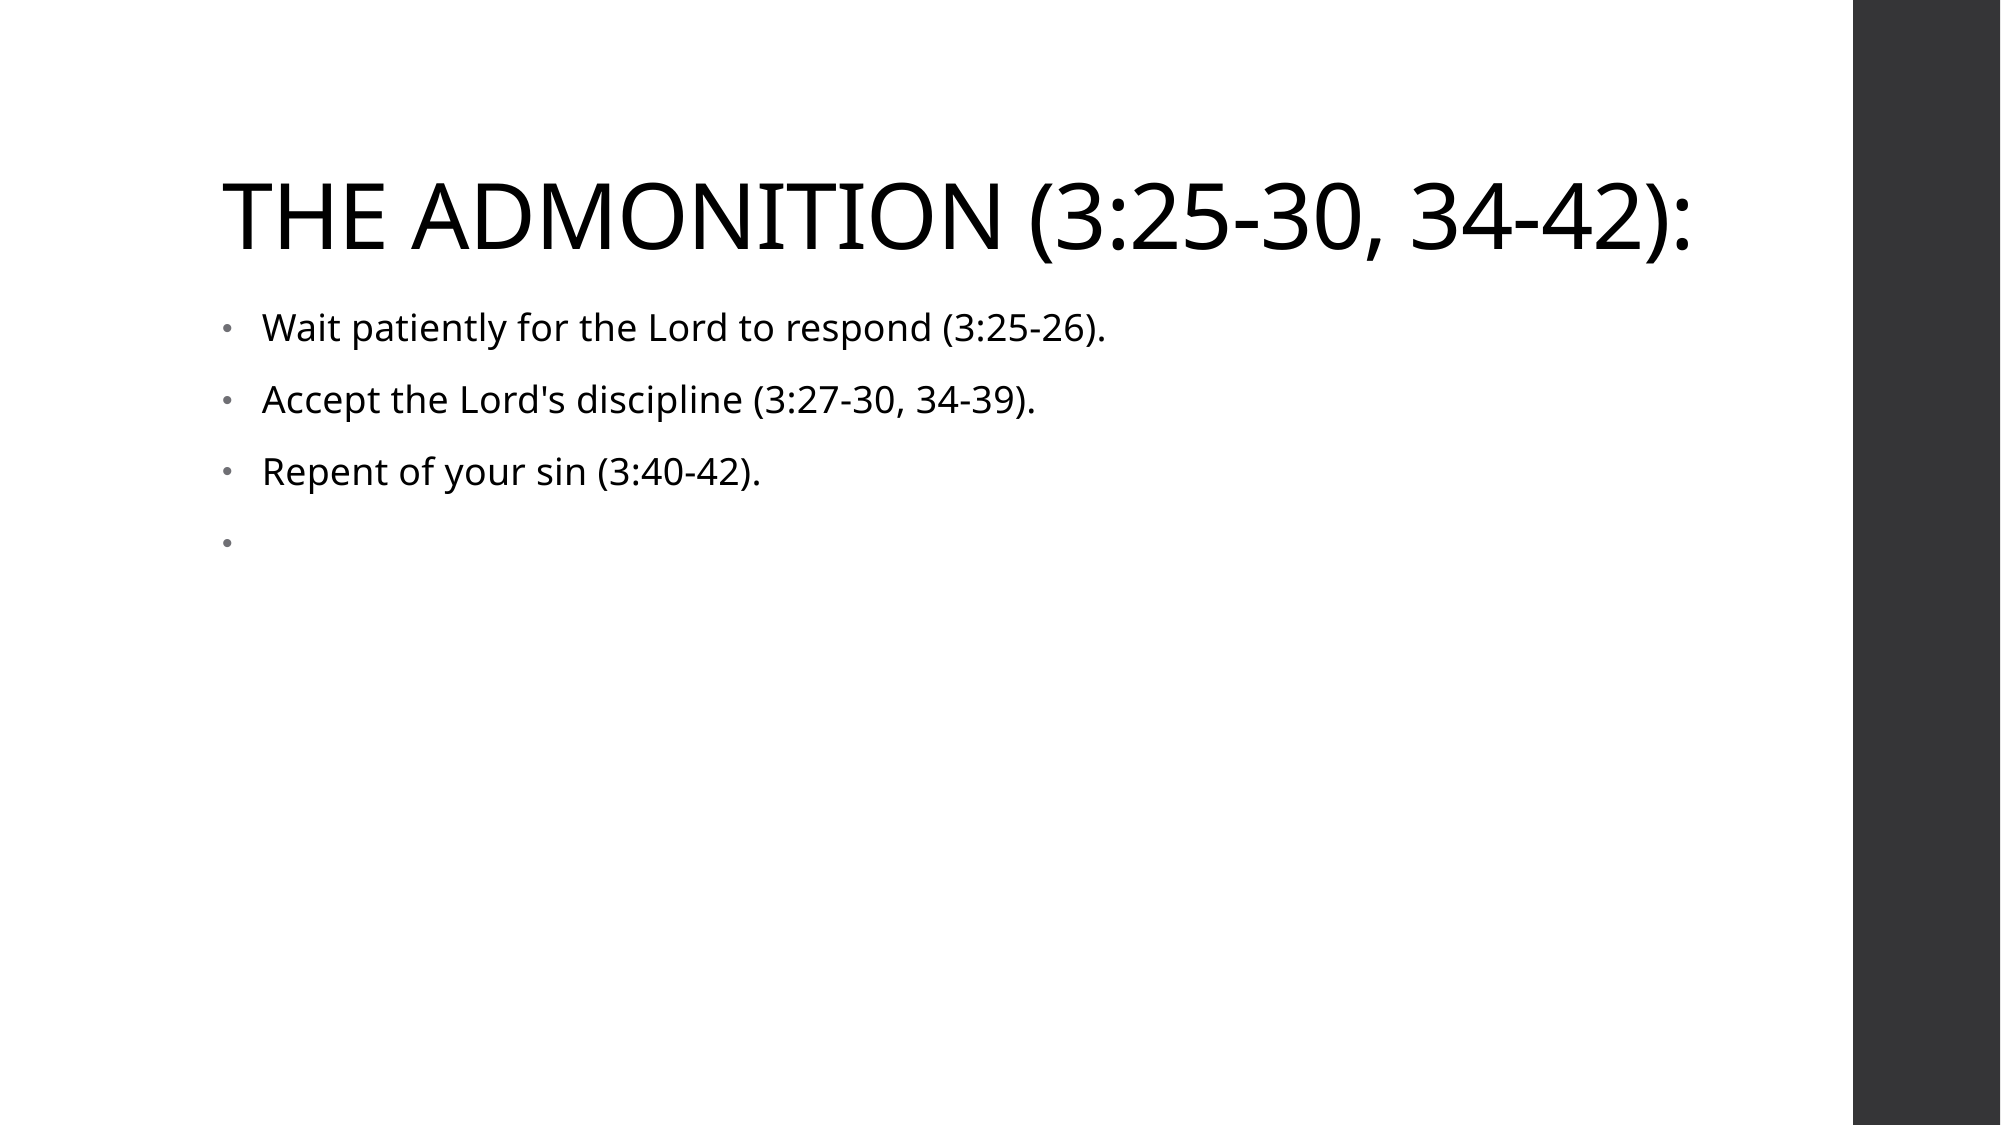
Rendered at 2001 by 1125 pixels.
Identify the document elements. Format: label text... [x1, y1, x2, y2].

list Wait patiently for the Lord to respond (3:25-26). Accept the Lord's discipline (3:27-30, 34-39). Repent of your sin (3:40-42). [206, 299, 1617, 1014]
title THE ADMONITION (3:25-30, 34-42): [206, 60, 1797, 278]
